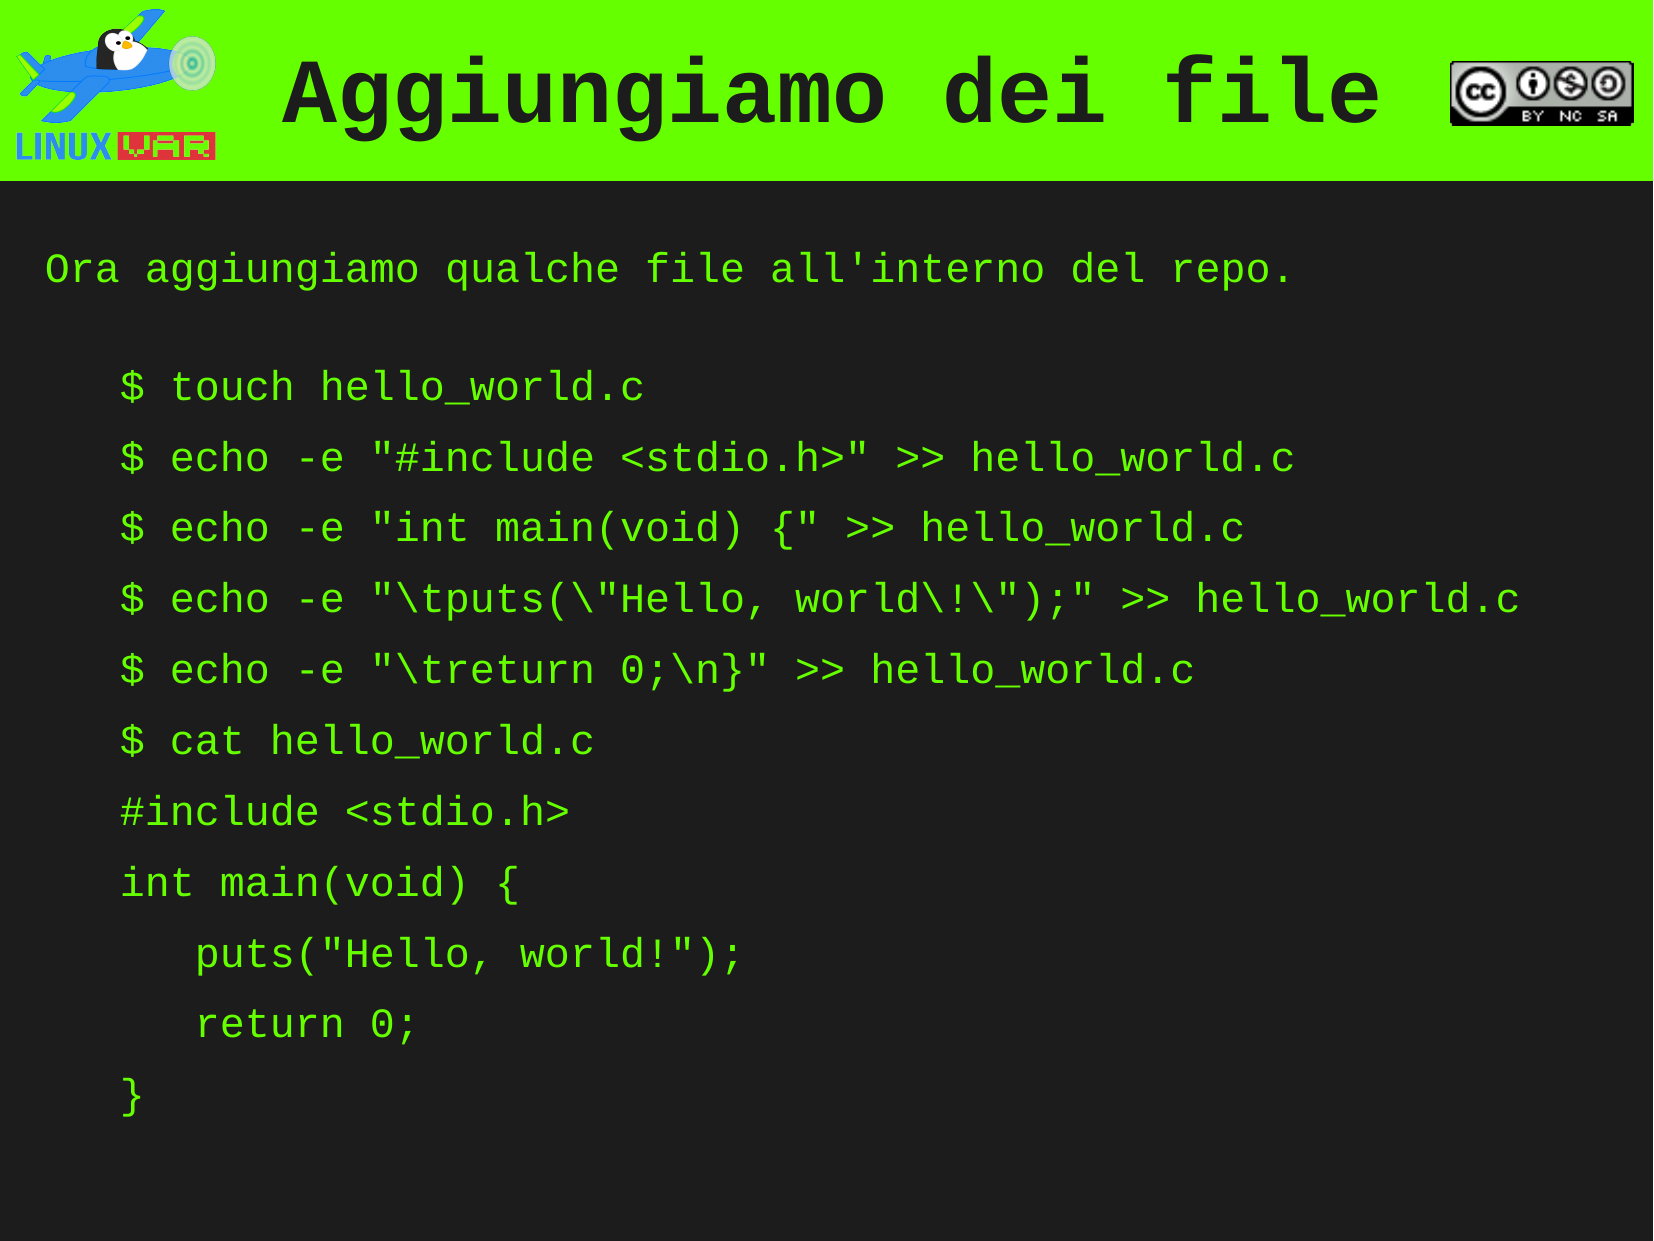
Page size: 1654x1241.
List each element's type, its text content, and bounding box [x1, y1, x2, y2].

text_box Ora aggiungiamo qualche file all'interno del repo. $ touch hello_world.c $ echo -e "#include <stdio.h>" >> hello_world.c $ echo -e "int main(void) {" >> hello_world.c $ echo -e "\tputs(\"Hello, world\!\");" >> hello_world.c $ echo -e "\treturn 0;\n}" >> hello_world.c $ cat hello_world.c #include <stdio.h> int main(void) { puts("Hello, world!"); return 0; } [30, 240, 1606, 1129]
picture [1450, 61, 1634, 126]
text_box [0, 0, 1653, 181]
text_box Aggiungiamo dei file [216, 39, 1471, 158]
picture [16, 9, 216, 160]
